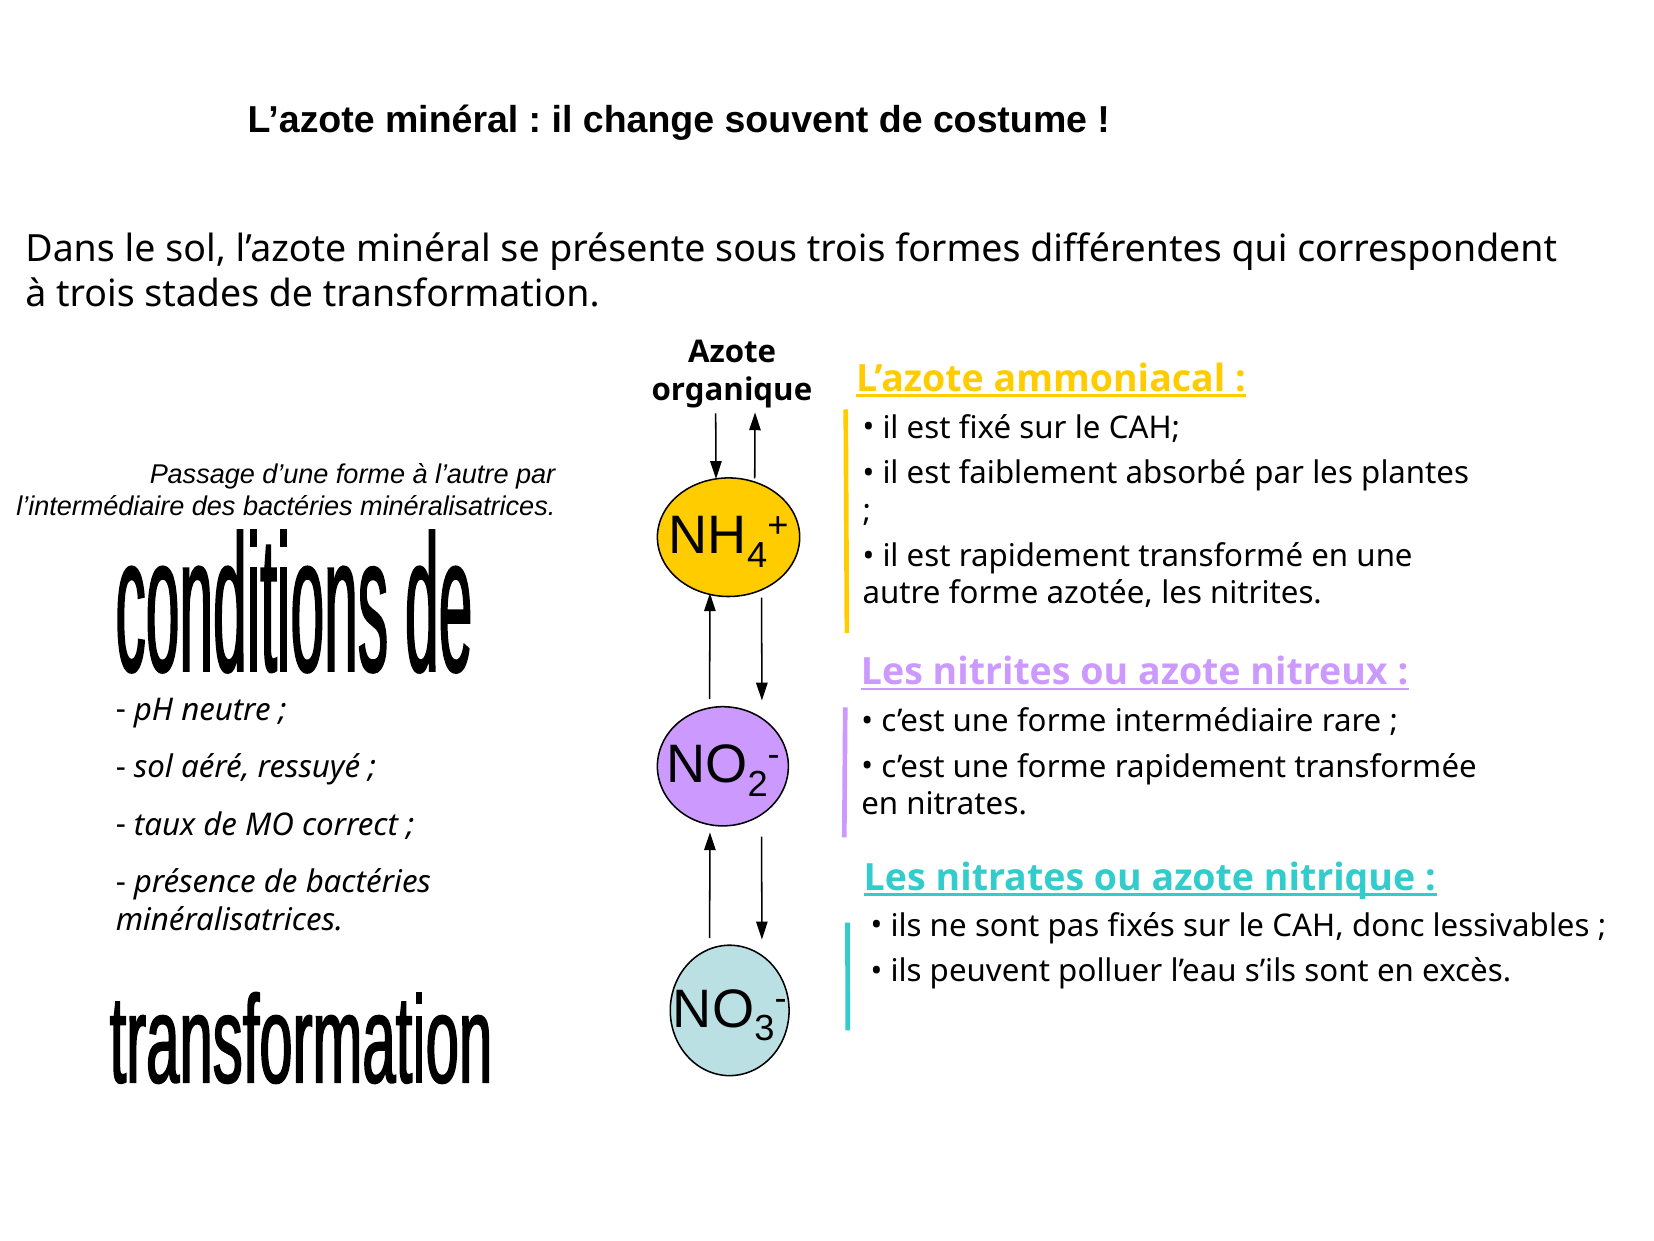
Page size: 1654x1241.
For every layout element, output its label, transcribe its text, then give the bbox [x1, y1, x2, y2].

text_box il est fixé sur le CAH; il est faiblement absorbé par les plantes ; il est rapidement transformé en une autre forme azotée, les nitrites. [846, 398, 1494, 619]
text_box NH4+ [657, 477, 800, 597]
text_box transformation [316, 1015, 359, 1083]
text_box conditions de [281, 568, 287, 672]
text_box conditions de [215, 529, 243, 674]
text_box conditions de [261, 545, 277, 673]
text_box conditions de [250, 568, 257, 672]
text_box transformation [110, 1001, 126, 1084]
text_box conditions de [359, 566, 386, 674]
text_box ils ne sont pas fixés sur le CAH, donc lessivables ; ils peuvent polluer l’eau s’ils sont en excès. [854, 896, 1654, 1034]
text_box Les nitrates ou azote nitrique : [847, 844, 1558, 907]
text_box NO2- [657, 706, 789, 826]
text_box transformation [130, 1015, 146, 1083]
text_box transformation [364, 1015, 396, 1084]
text_box conditions de [183, 566, 210, 672]
text_box Les nitrites ou azote nitreux : [844, 638, 1558, 701]
text_box transformation [243, 992, 260, 1083]
text_box L’azote ammoniacal : [840, 345, 1453, 408]
text_box pH neutre ; sol aéré, ressuyé ; taux de MO correct ; présence de bactéries minéralisatrices. [99, 680, 556, 945]
text_box transformation [428, 1015, 457, 1084]
text_box transformation [296, 1015, 312, 1083]
text_box transformation [416, 1016, 422, 1083]
text_box transformation [214, 1015, 241, 1084]
text_box transformation [148, 1015, 180, 1084]
text_box c’est une forme intermédiaire rare ; c’est une forme rapidement transformée en nitrates. [844, 701, 1539, 830]
text_box transformation [183, 1015, 209, 1083]
text_box conditions de [441, 566, 470, 674]
text_box conditions de [328, 566, 354, 672]
text_box Dans le sol, l’azote minéral se présente sous trois formes différentes qui correspondent à trois stades de transformation. [9, 215, 1586, 323]
text_box conditions de [407, 529, 435, 674]
text_box NO3- [670, 945, 790, 1076]
text_box L’azote minéral : il change souvent de costume ! [137, 86, 1528, 160]
text_box conditions de [148, 566, 177, 674]
text_box conditions de [118, 566, 145, 674]
text_box Passage d’une forme à l’autre par l’intermédiaire des bactéries minéralisatrices. [0, 447, 613, 530]
text_box conditions de [293, 566, 322, 674]
text_box transformation [462, 1015, 489, 1083]
text_box transformation [261, 1015, 291, 1084]
text_box transformation [396, 1001, 412, 1084]
text_box Azote organique [618, 323, 846, 416]
